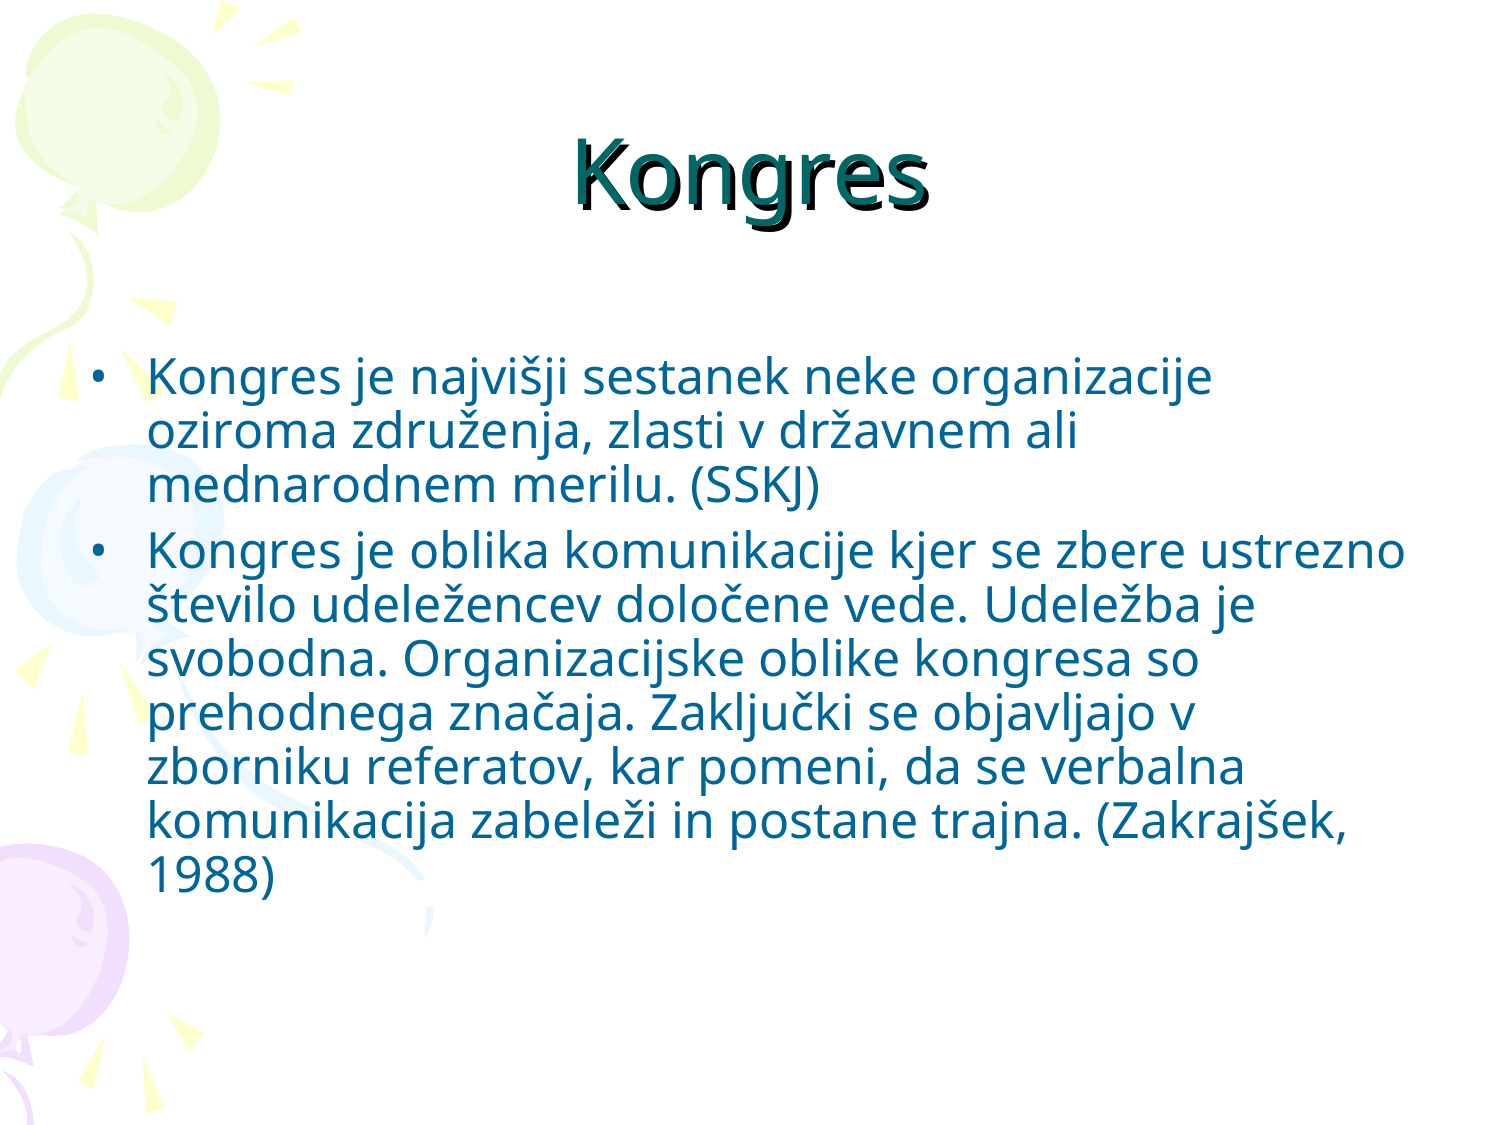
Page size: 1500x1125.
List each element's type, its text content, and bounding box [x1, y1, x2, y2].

list Kongres je najvišji sestanek neke organizacije oziroma združenja, zlasti v državnem ali mednarodnem merilu. (SSKJ) Kongres je oblika komunikacije kjer se zbere ustrezno število udeležencev določene vede. Udeležba je svobodna. Organizacijske oblike kongresa so prehodnega značaja. Zaključki se objavljajo v zborniku referatov, kar pomeni, da se verbalna komunikacija zabeleži in postane trajna. (Zakrajšek, 1988) [75, 262, 1426, 994]
title Kongres [72, 16, 1426, 233]
